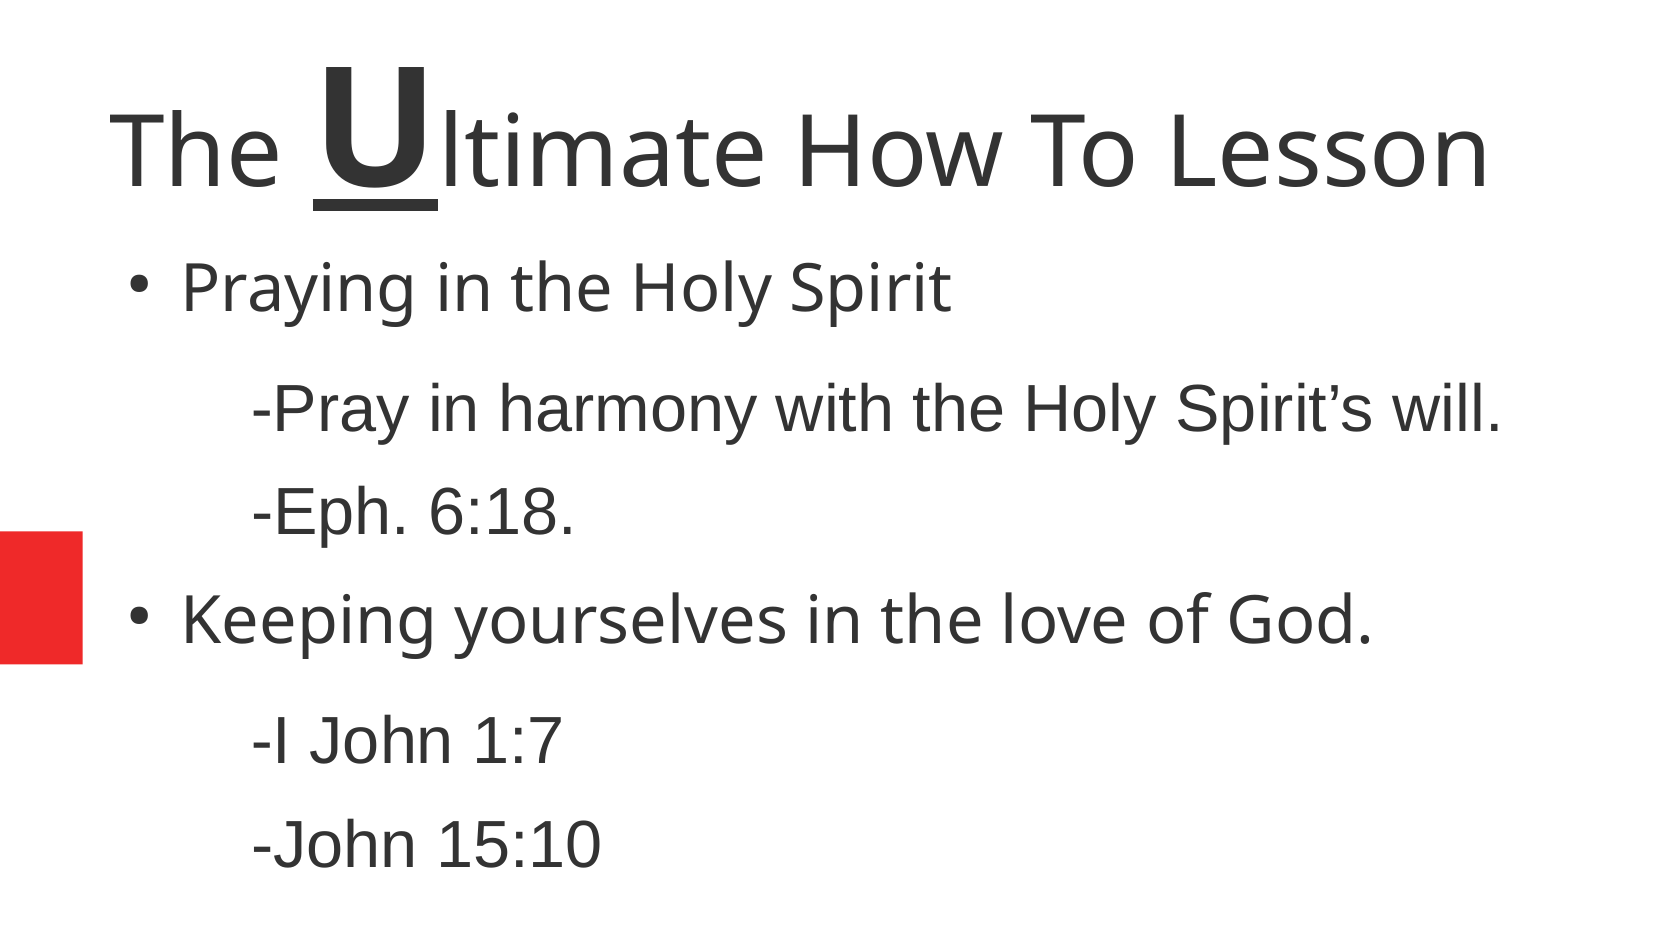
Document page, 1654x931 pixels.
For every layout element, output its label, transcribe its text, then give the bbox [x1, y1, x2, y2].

list Praying in the Holy Spirit -Pray in harmony with the Holy Spirit’s will. -Eph. 6:18. Keeping yourselves in the love of God. -I John 1:7 -John 15:10 [109, 240, 1621, 901]
title The Ultimate How To Lesson [109, 3, 1516, 239]
